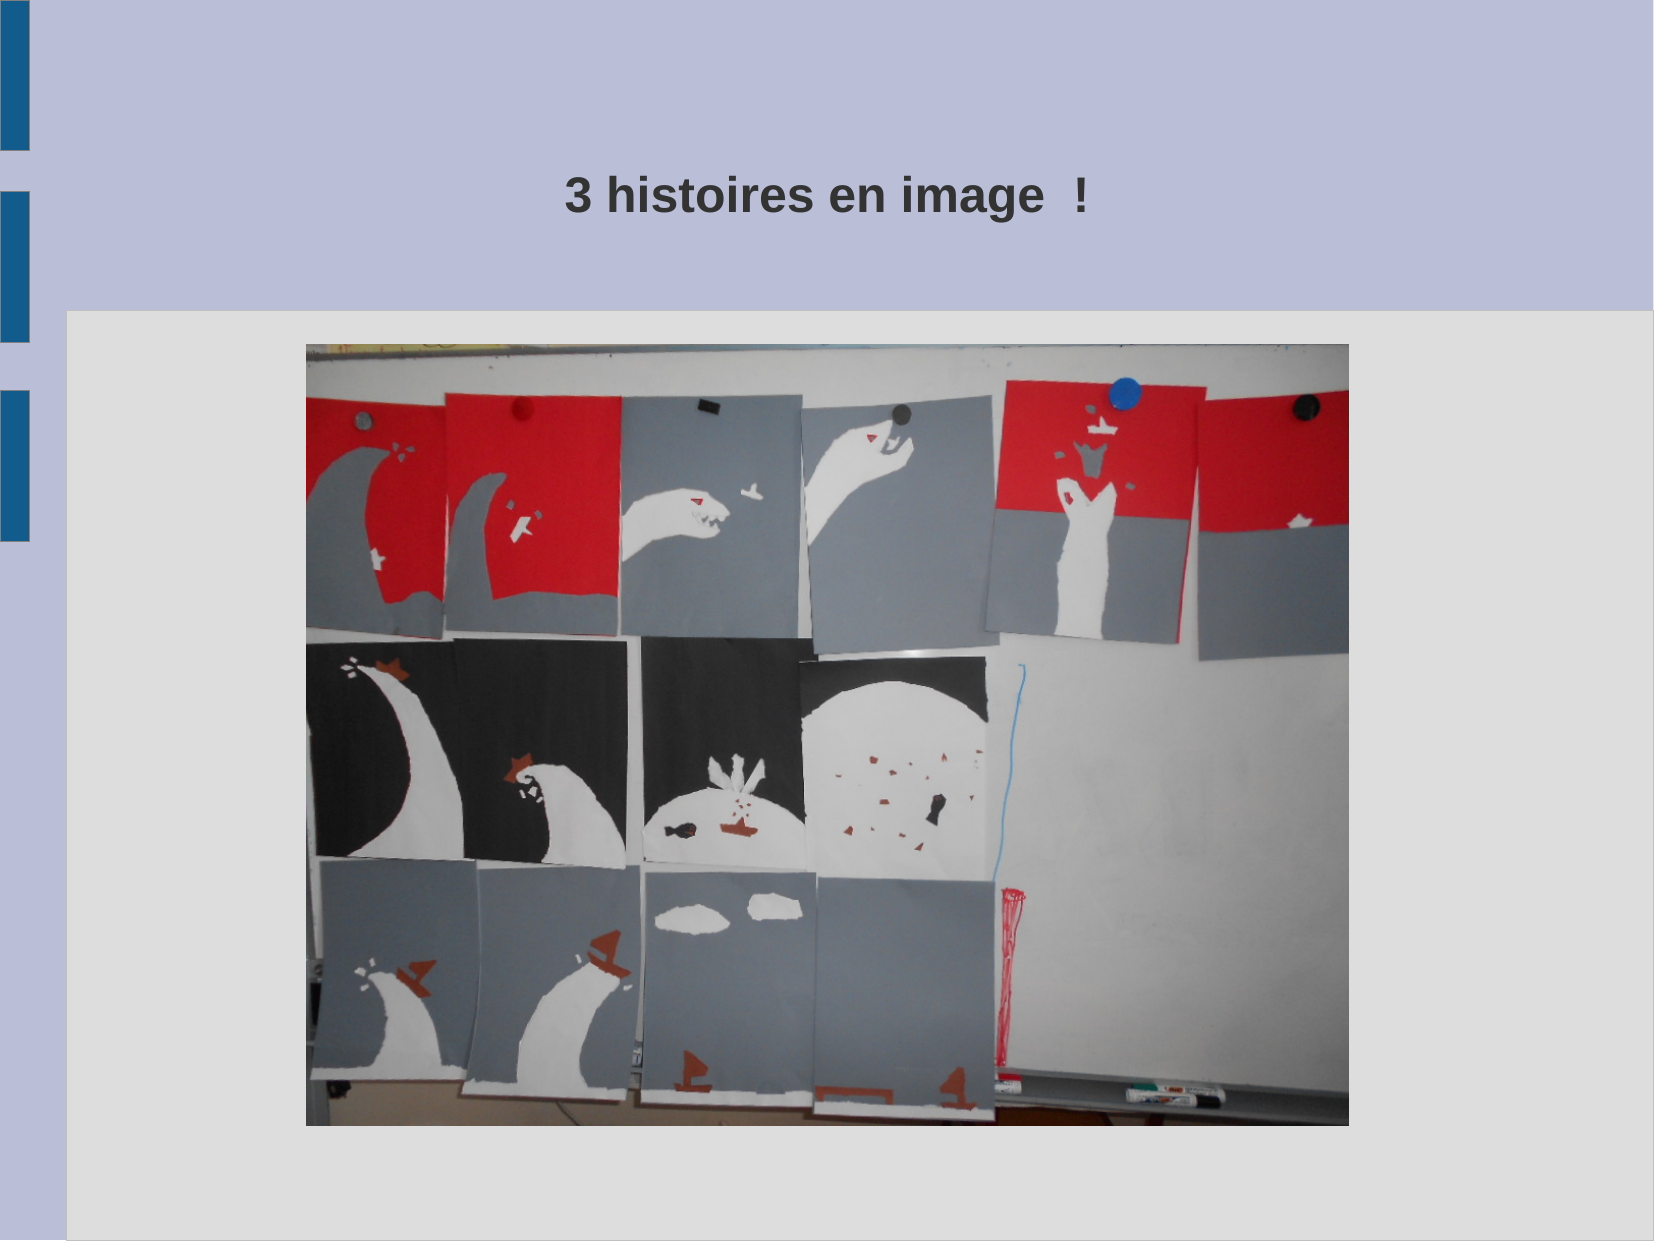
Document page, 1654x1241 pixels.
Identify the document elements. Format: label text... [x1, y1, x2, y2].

picture [306, 344, 1349, 1126]
title 3 histoires en image ! [121, 91, 1534, 299]
